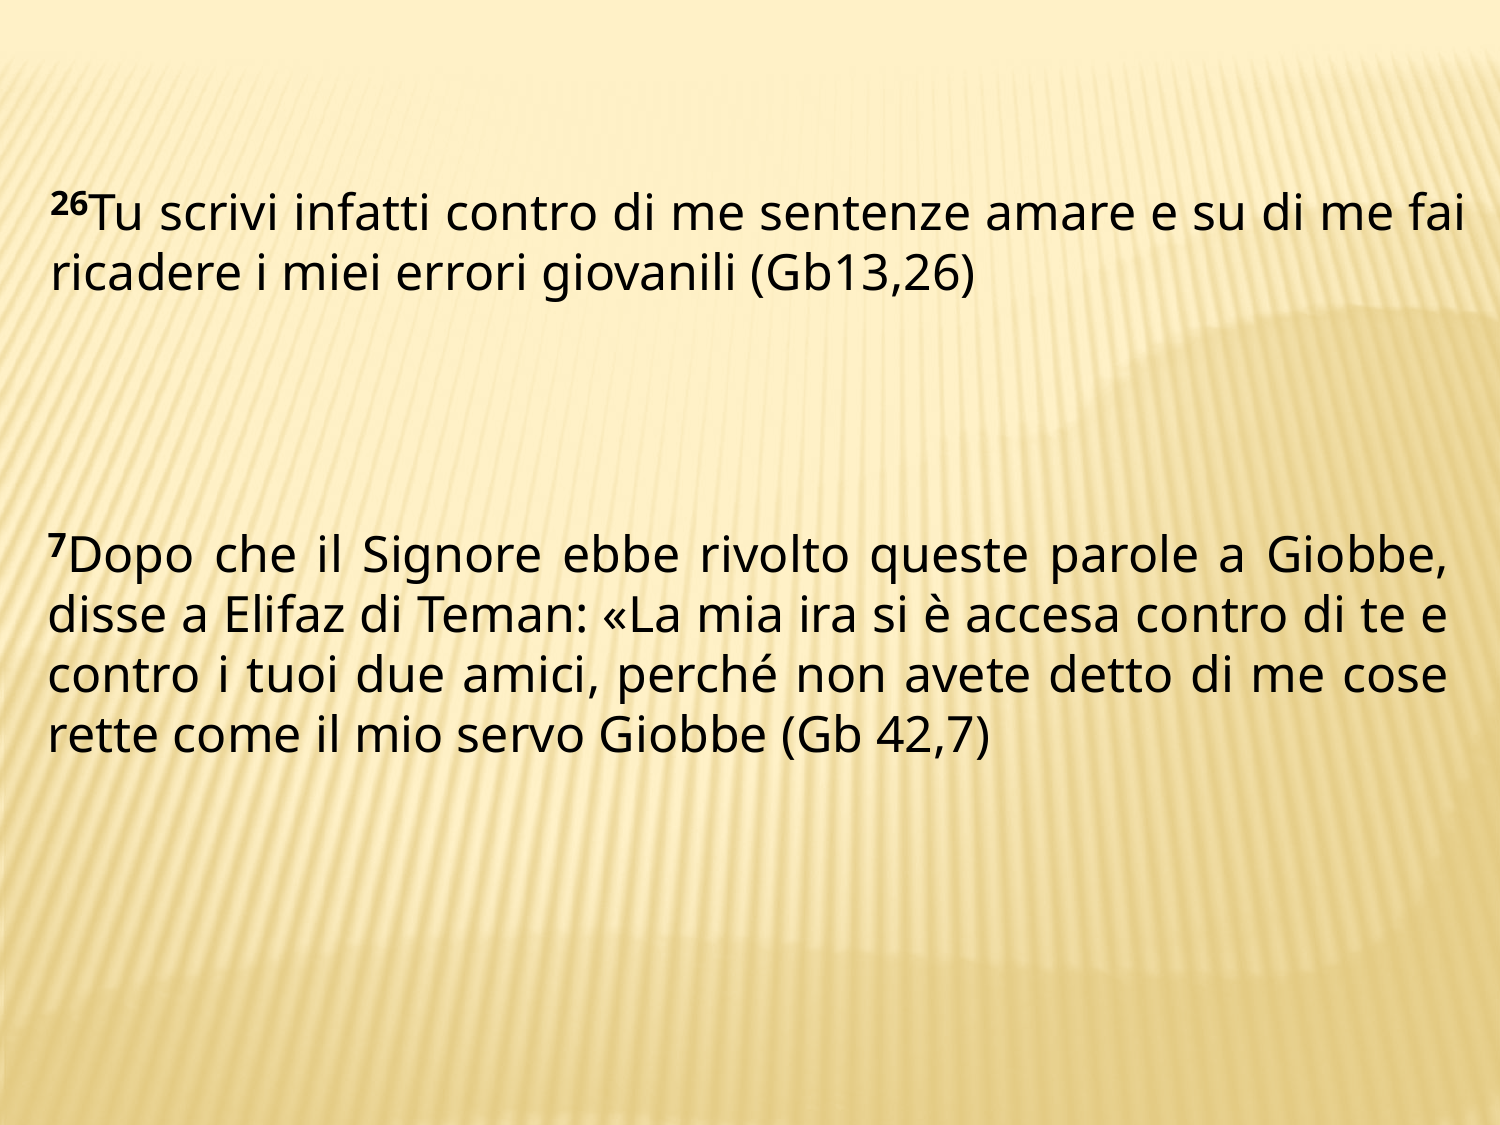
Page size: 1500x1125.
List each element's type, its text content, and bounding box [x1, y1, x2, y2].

text_box 26Tu scrivi infatti contro di me sentenze amare e su di me fai ricadere i miei errori giovanili (Gb13,26) [35, 172, 1489, 355]
text_box 7Dopo che il Signore ebbe rivolto queste parole a Giobbe, disse a Elifaz di Teman: «La mia ira si è accesa contro di te e contro i tuoi due amici, perché non avete detto di me cose rette come il mio servo Giobbe (Gb 42,7) [32, 515, 1486, 773]
